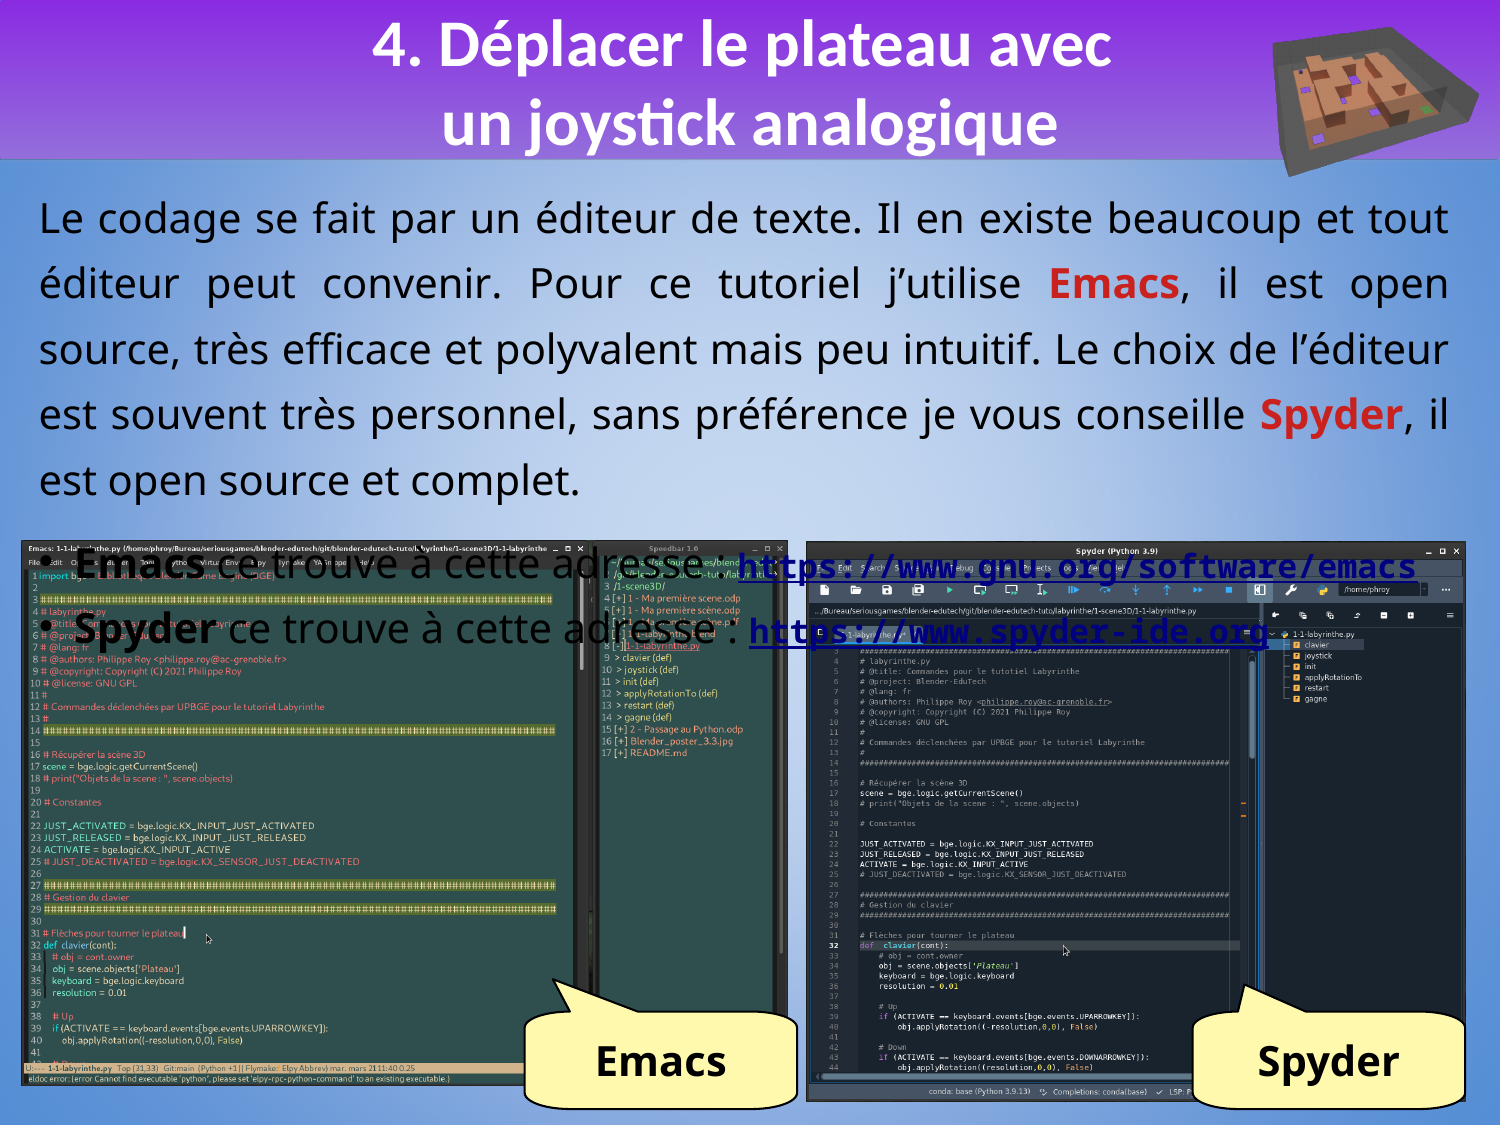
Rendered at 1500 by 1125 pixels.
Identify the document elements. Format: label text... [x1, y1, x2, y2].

picture [0, 27, 1500, 1125]
text_box Emacs [524, 979, 798, 1110]
text_box Le codage se fait par un éditeur de texte. Il en existe beaucoup et tout éditeur peut convenir. Pour ce tutoriel j’utilise Emacs, il est open source, très efficace et polyvalent mais peu intuitif. Le choix de l’éditeur est souvent très personnel, sans préférence je vous conseille Spyder, il est open source et complet. Emacs ce trouve à cette adresse : https://www.gnu.org/software/emacs Spyder ce trouve à cette adresse : https://www.spyder-ide.org [23, 172, 1465, 494]
text_box 4. Déplacer le plateau avec un joystick analogique [0, 0, 1500, 159]
text_box Spyder [1192, 984, 1466, 1110]
